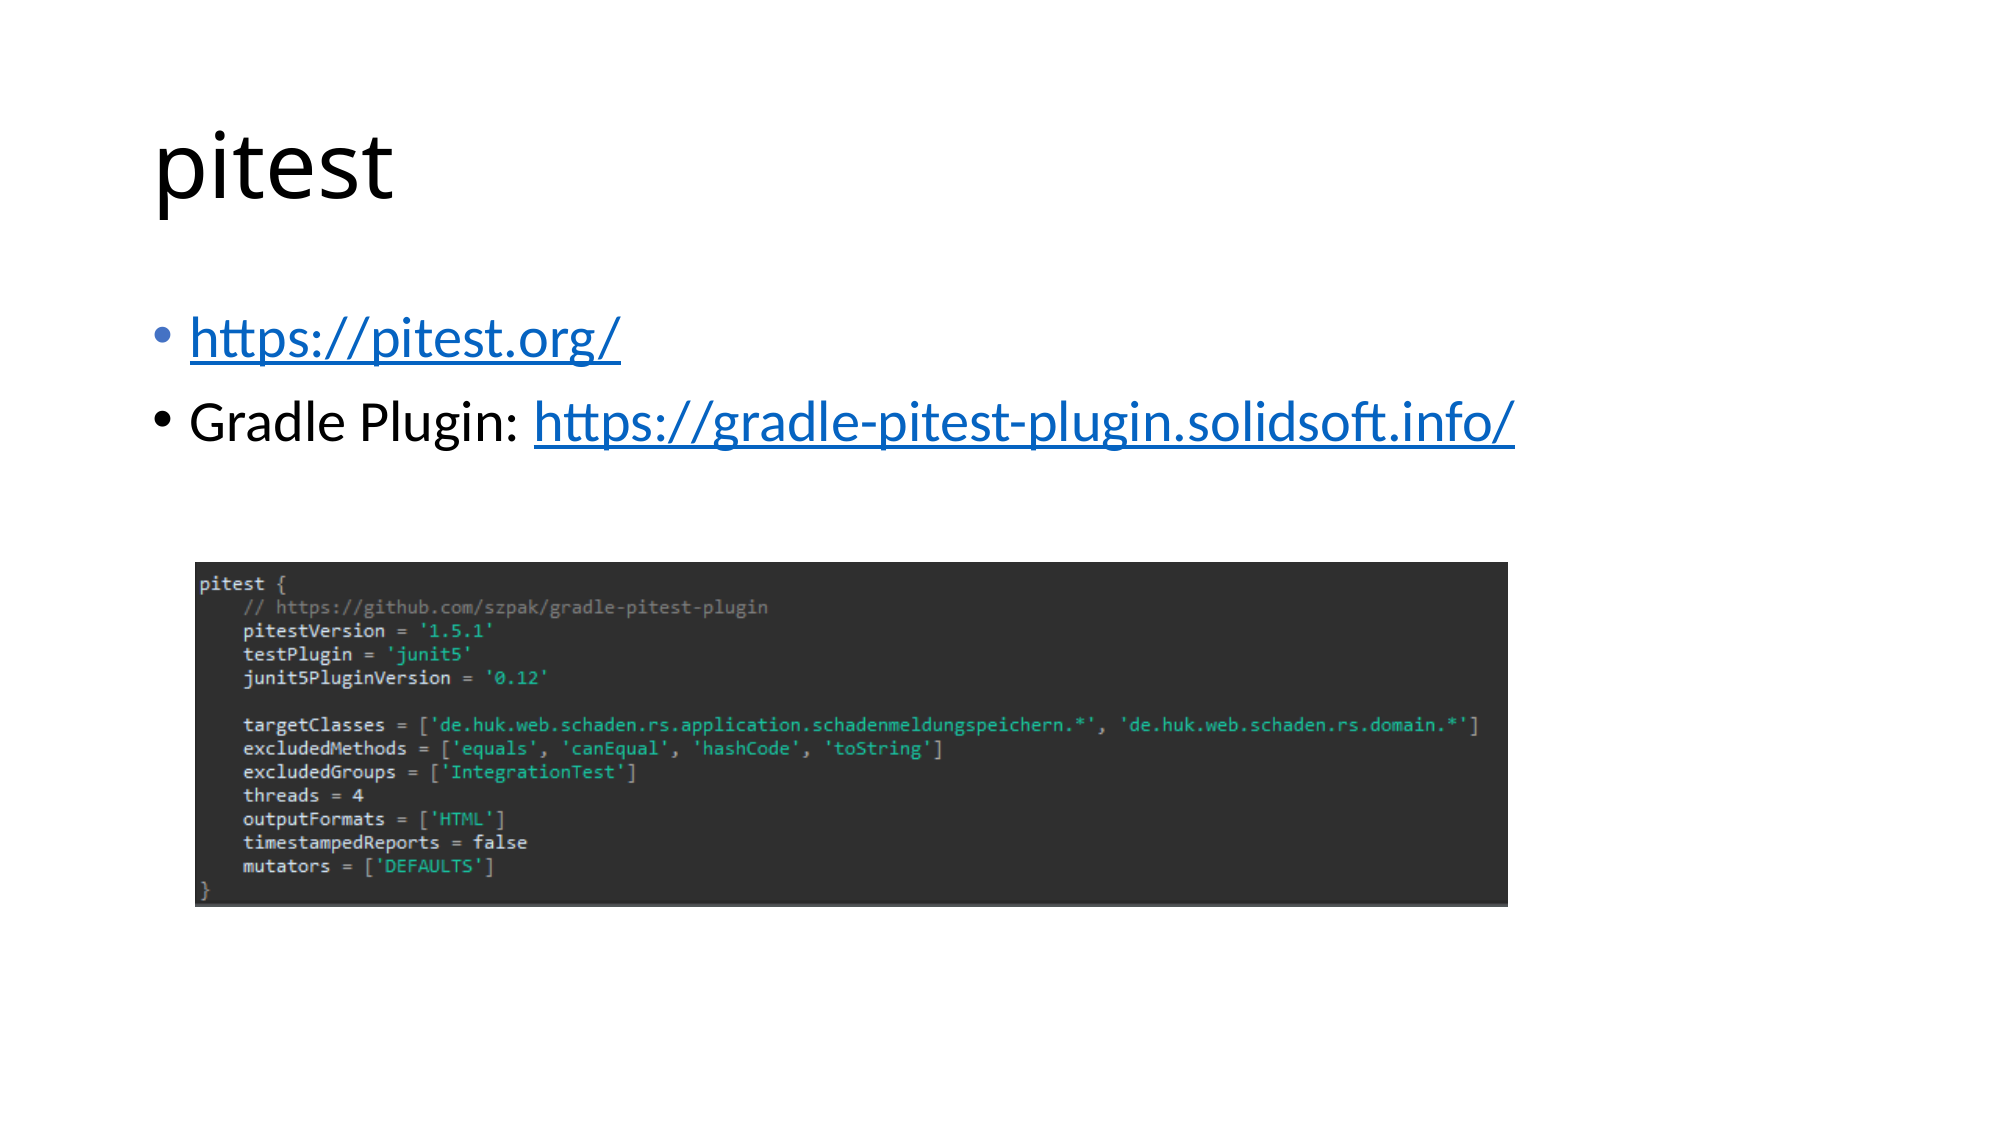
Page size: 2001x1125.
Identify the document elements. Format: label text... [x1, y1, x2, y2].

list https://pitest.org/ Gradle Plugin: https://gradle-pitest-plugin.solidsoft.info/ [137, 299, 1863, 1014]
title pitest [137, 59, 1863, 278]
picture [195, 562, 1508, 907]
